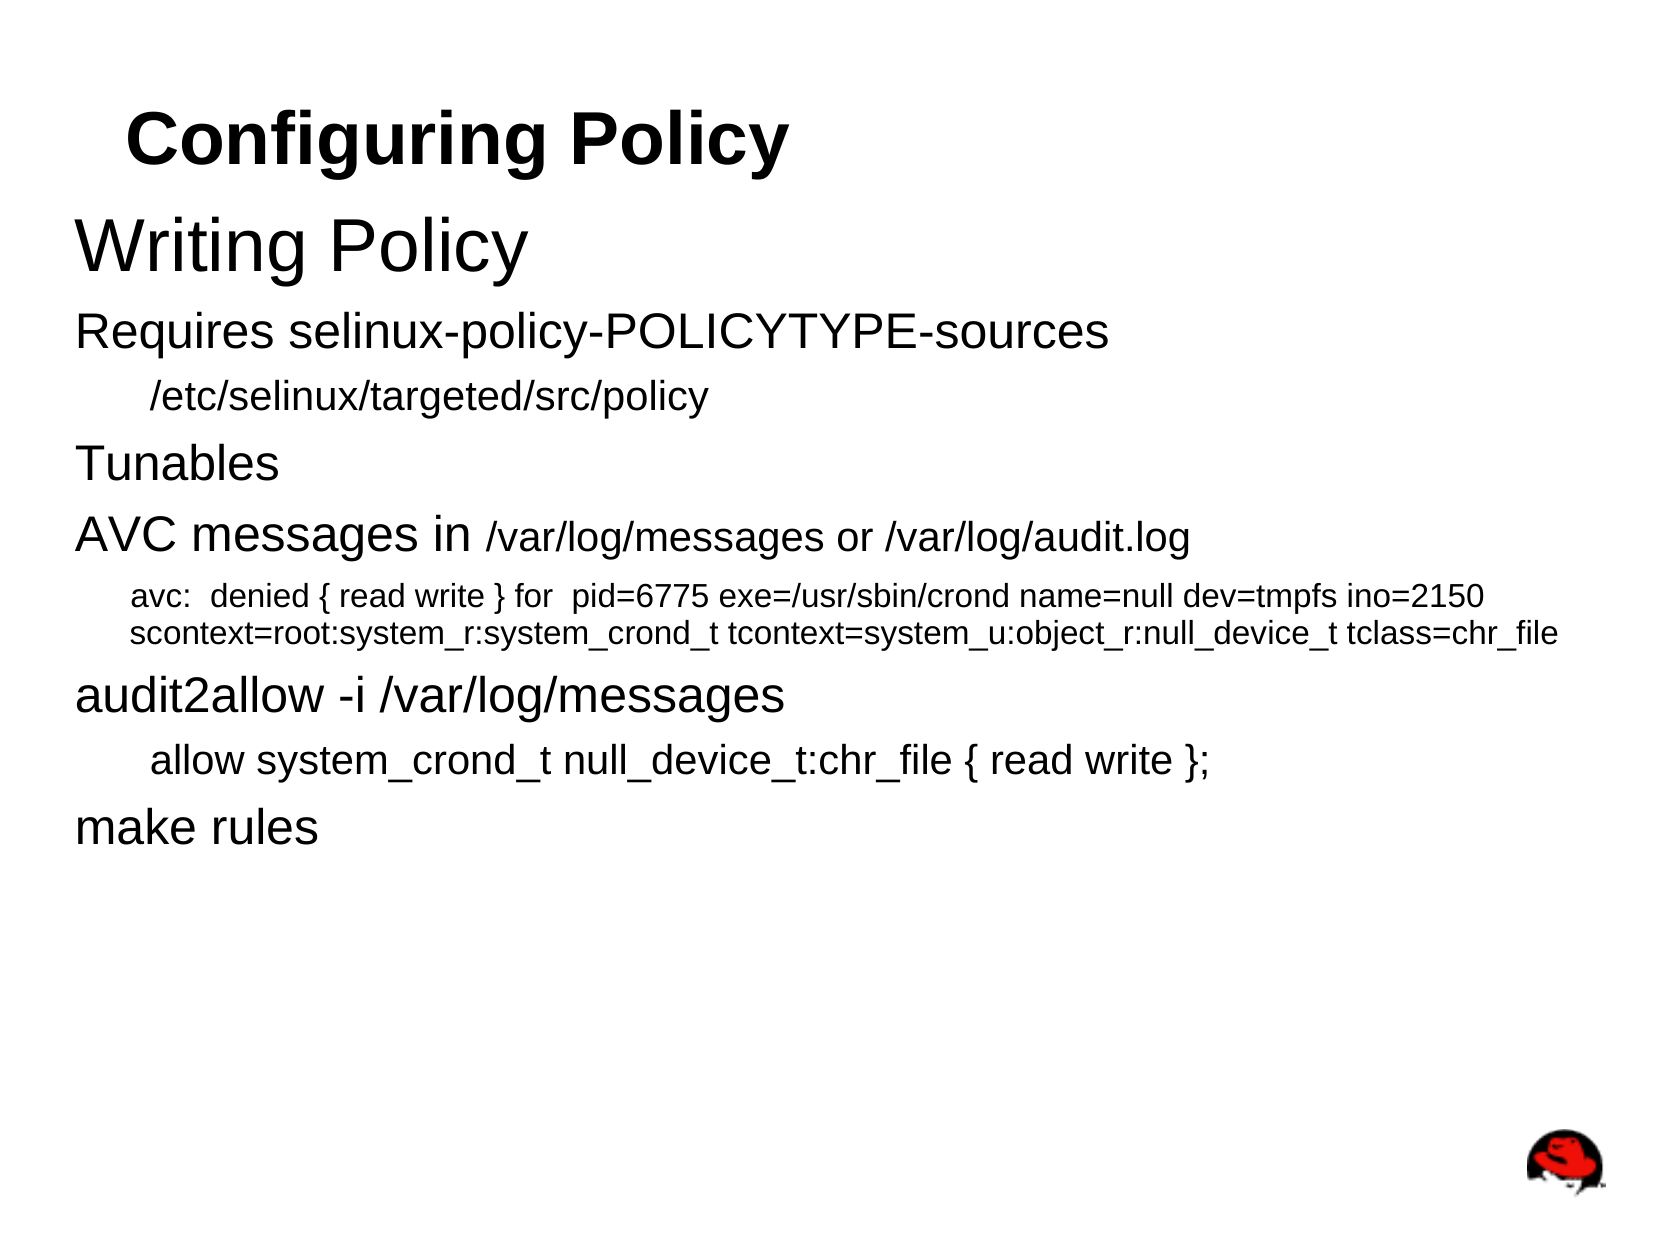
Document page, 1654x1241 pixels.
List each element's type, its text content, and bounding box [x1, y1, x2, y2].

list Writing Policy Requires selinux-policy-POLICYTYPE-sources /etc/selinux/targeted/src/policy Tunables AVC messages in /var/log/messages or /var/log/audit.log avc: denied { read write } for pid=6775 exe=/usr/sbin/crond name=null dev=tmpfs ino=2150 scontext=root:system_r:system_crond_t tcontext=system_u:object_r:null_device_t tclass=chr_file audit2allow -i /var/log/messages allow system_crond_t null_device_t:chr_file { read write }; make rules [74, 203, 1607, 1130]
picture [1527, 1130, 1606, 1207]
title Configuring Policy [125, 35, 1538, 203]
